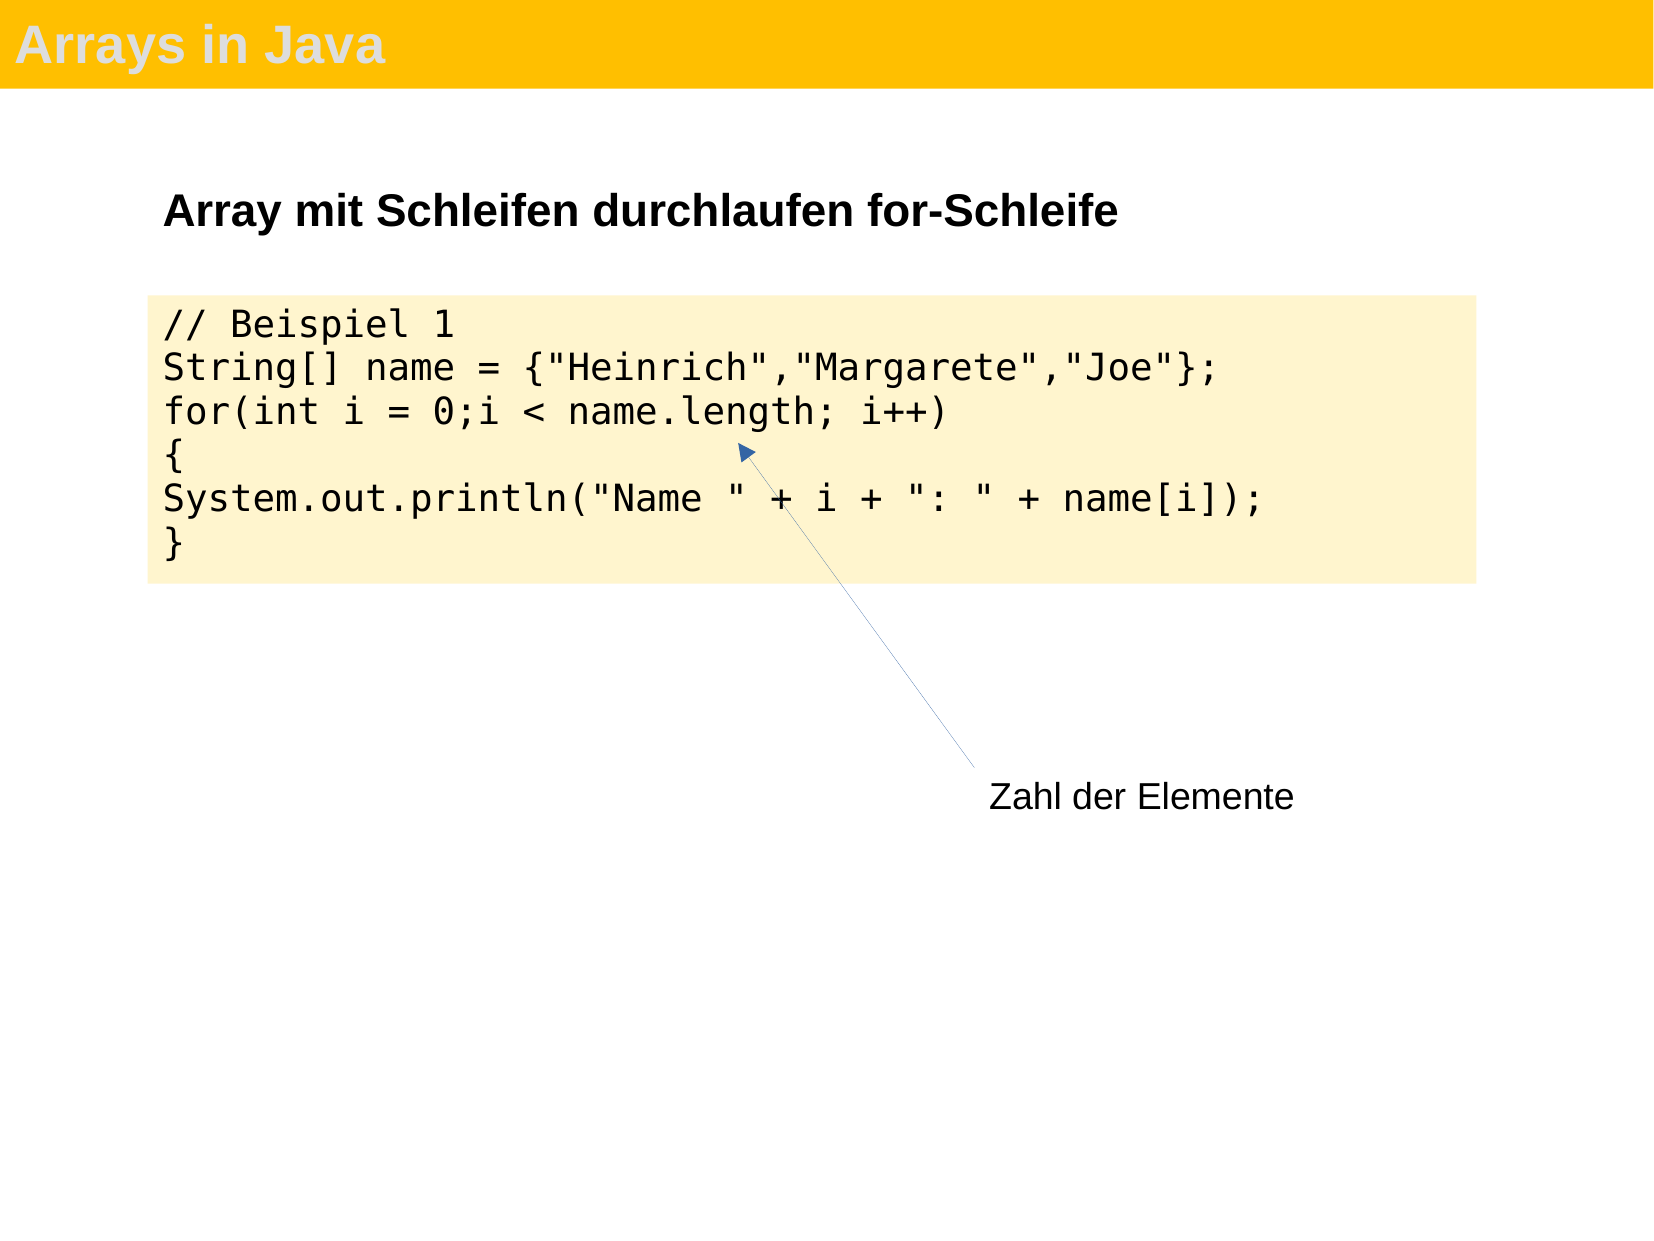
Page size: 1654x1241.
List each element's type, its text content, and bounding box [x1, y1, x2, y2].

text_box Zahl der Elemente [974, 767, 1310, 825]
text_box Array mit Schleifen durchlaufen for-Schleife [147, 177, 1418, 277]
text_box Arrays in Java [0, 0, 1654, 89]
text_box // Beispiel 1 String[] name = {"Heinrich","Margarete","Joe"}; for(int i = 0;i < name.length; i++) { System.out.println("Name " + i + ": " + name[i]); } [147, 295, 1477, 584]
